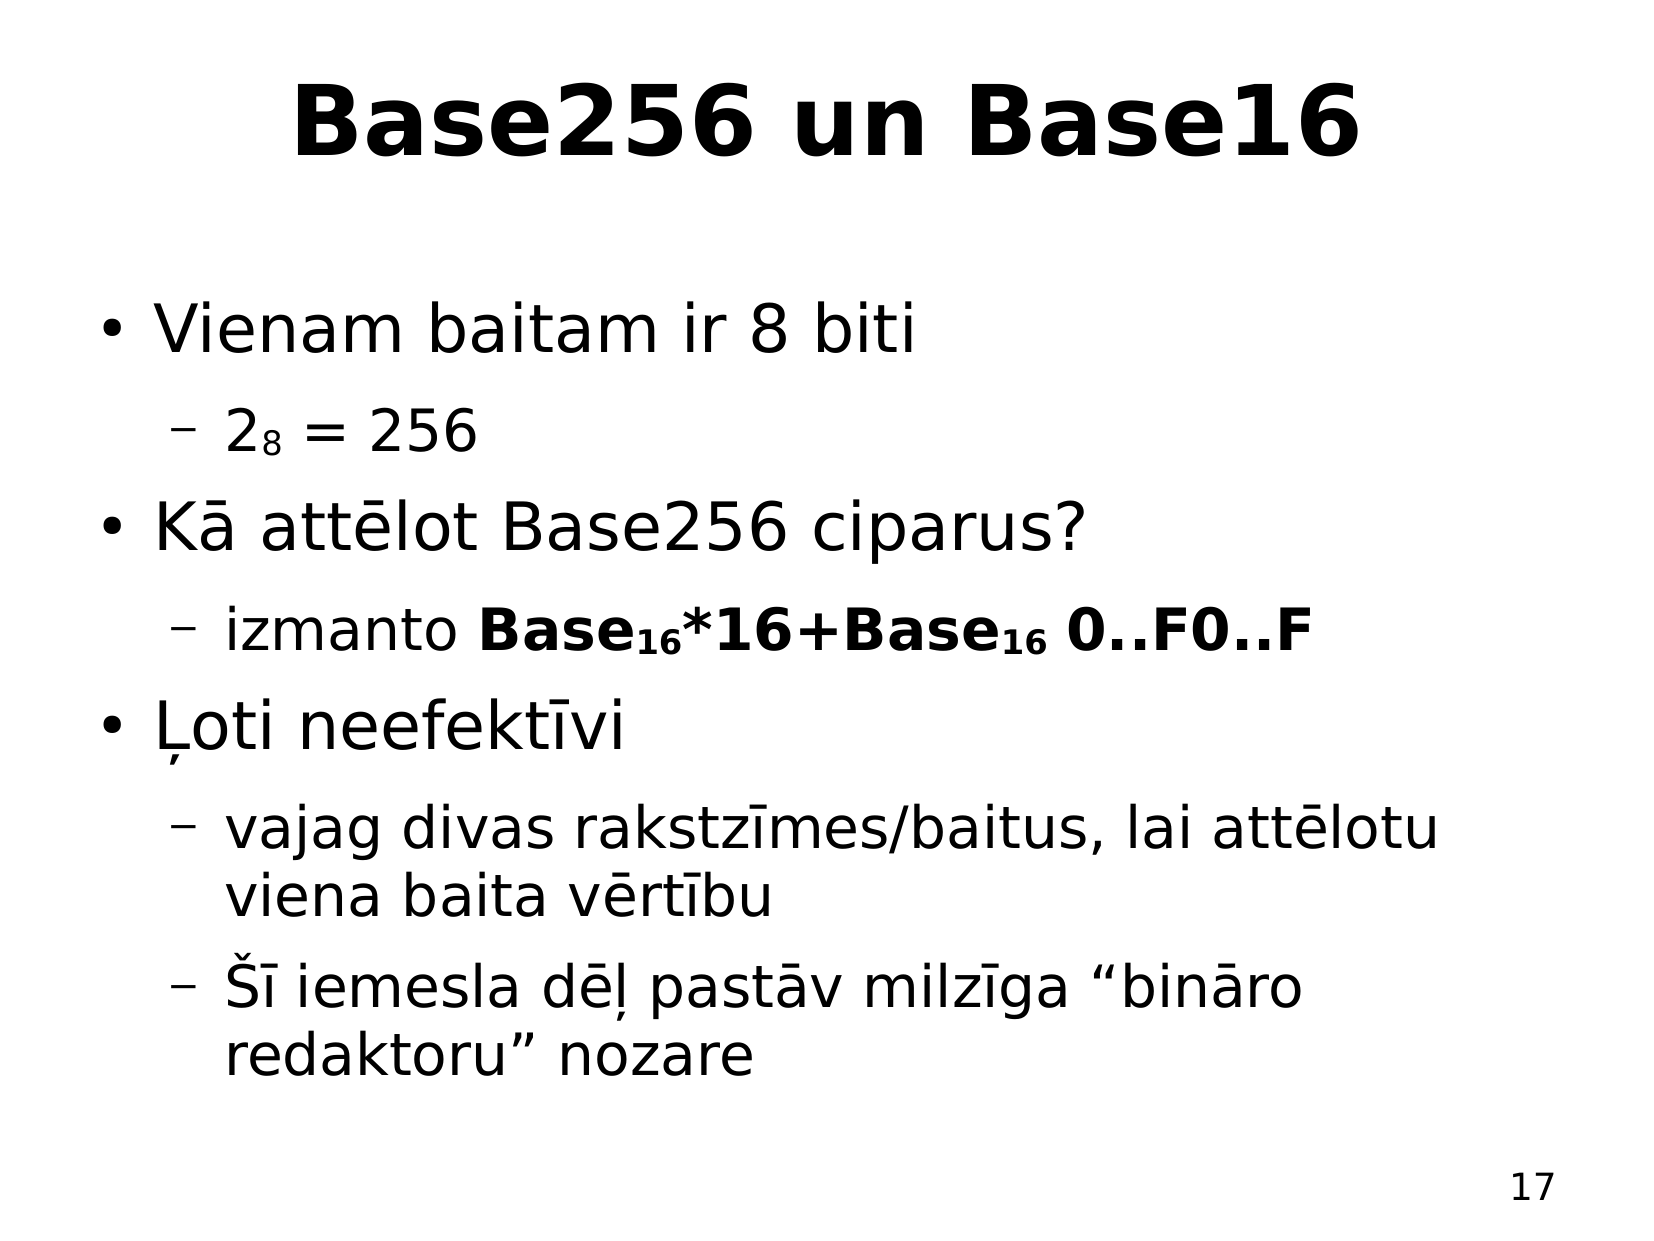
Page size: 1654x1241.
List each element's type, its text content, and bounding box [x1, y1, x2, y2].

title Base256 un Base16 [82, 49, 1571, 195]
list Vienam baitam ir 8 biti 28 = 256 Kā attēlot Base256 ciparus? izmanto Base16*16+Base16 0..F0..F Ļoti neefektīvi vajag divas rakstzīmes/baitus, lai attēlotu viena baita vērtību Šī iemesla dēļ pastāv milzīga “bināro redaktoru” nozare [82, 290, 1571, 1140]
